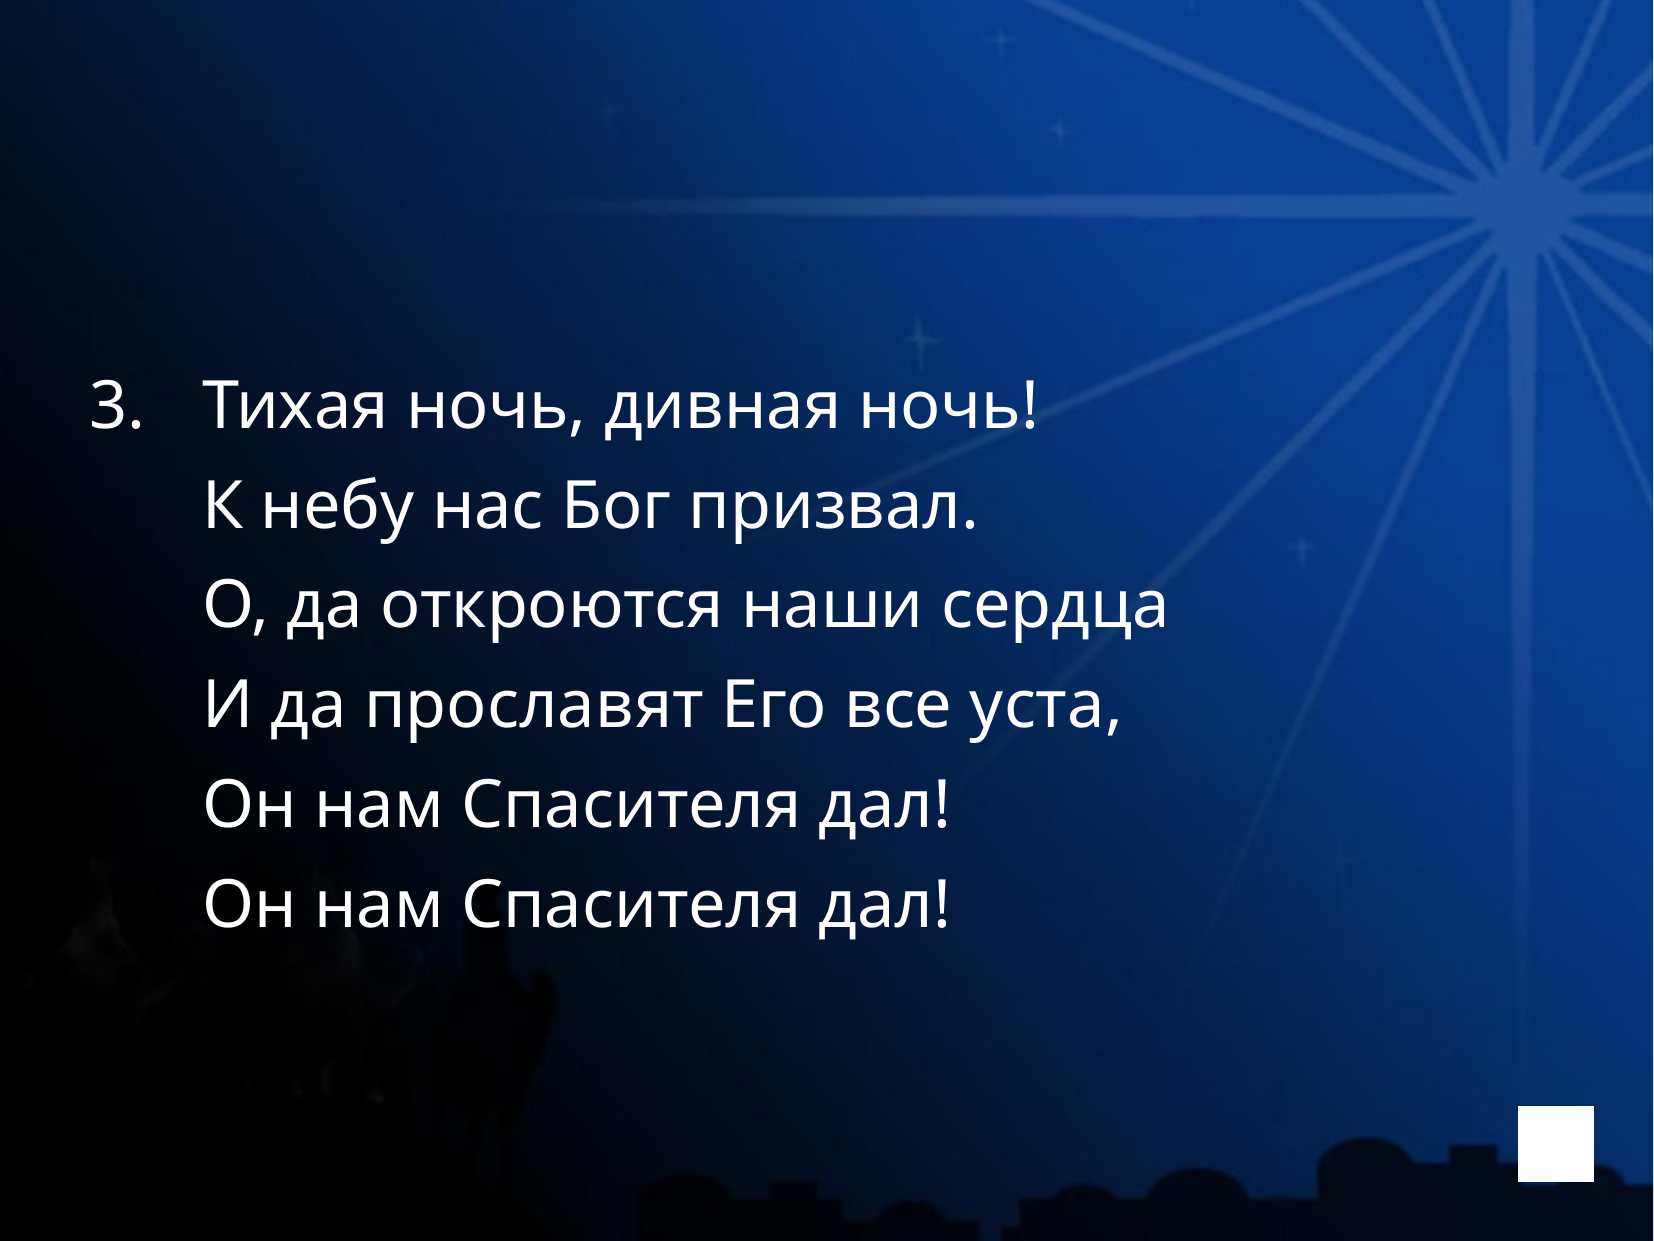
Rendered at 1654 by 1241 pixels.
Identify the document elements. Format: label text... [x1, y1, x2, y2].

text_box [1518, 1106, 1594, 1182]
text_box 3. Тихая ночь, дивная ночь! К небу нас Бог призвал. О, да откроются наши сердца И да прославят Его все уста, Он нам Спасителя дал! Он нам Спасителя дал! [75, 150, 1576, 1163]
picture [0, 0, 1654, 1241]
